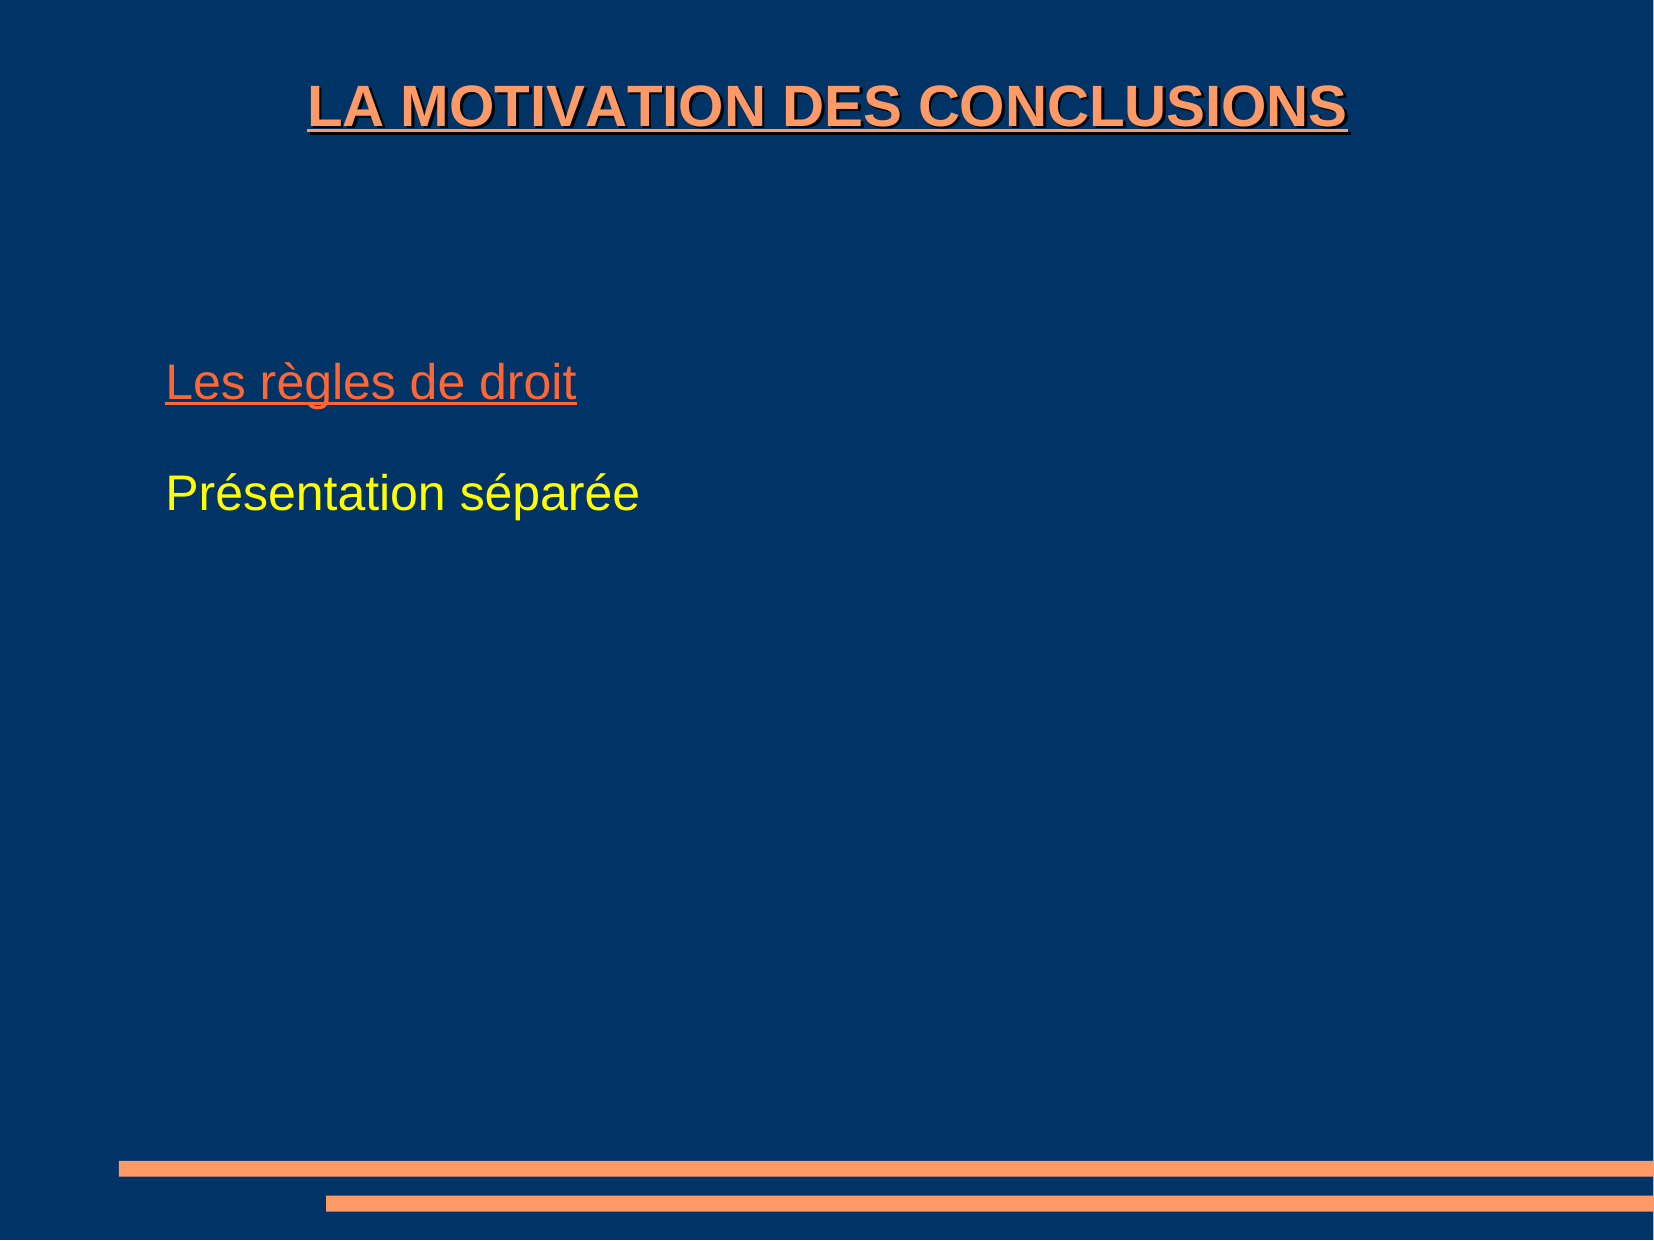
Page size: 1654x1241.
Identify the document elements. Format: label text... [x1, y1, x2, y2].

subtitle Les règles de droit Présentation séparée [129, 200, 1569, 1121]
title LA MOTIVATION DES CONCLUSIONS [121, 46, 1534, 166]
